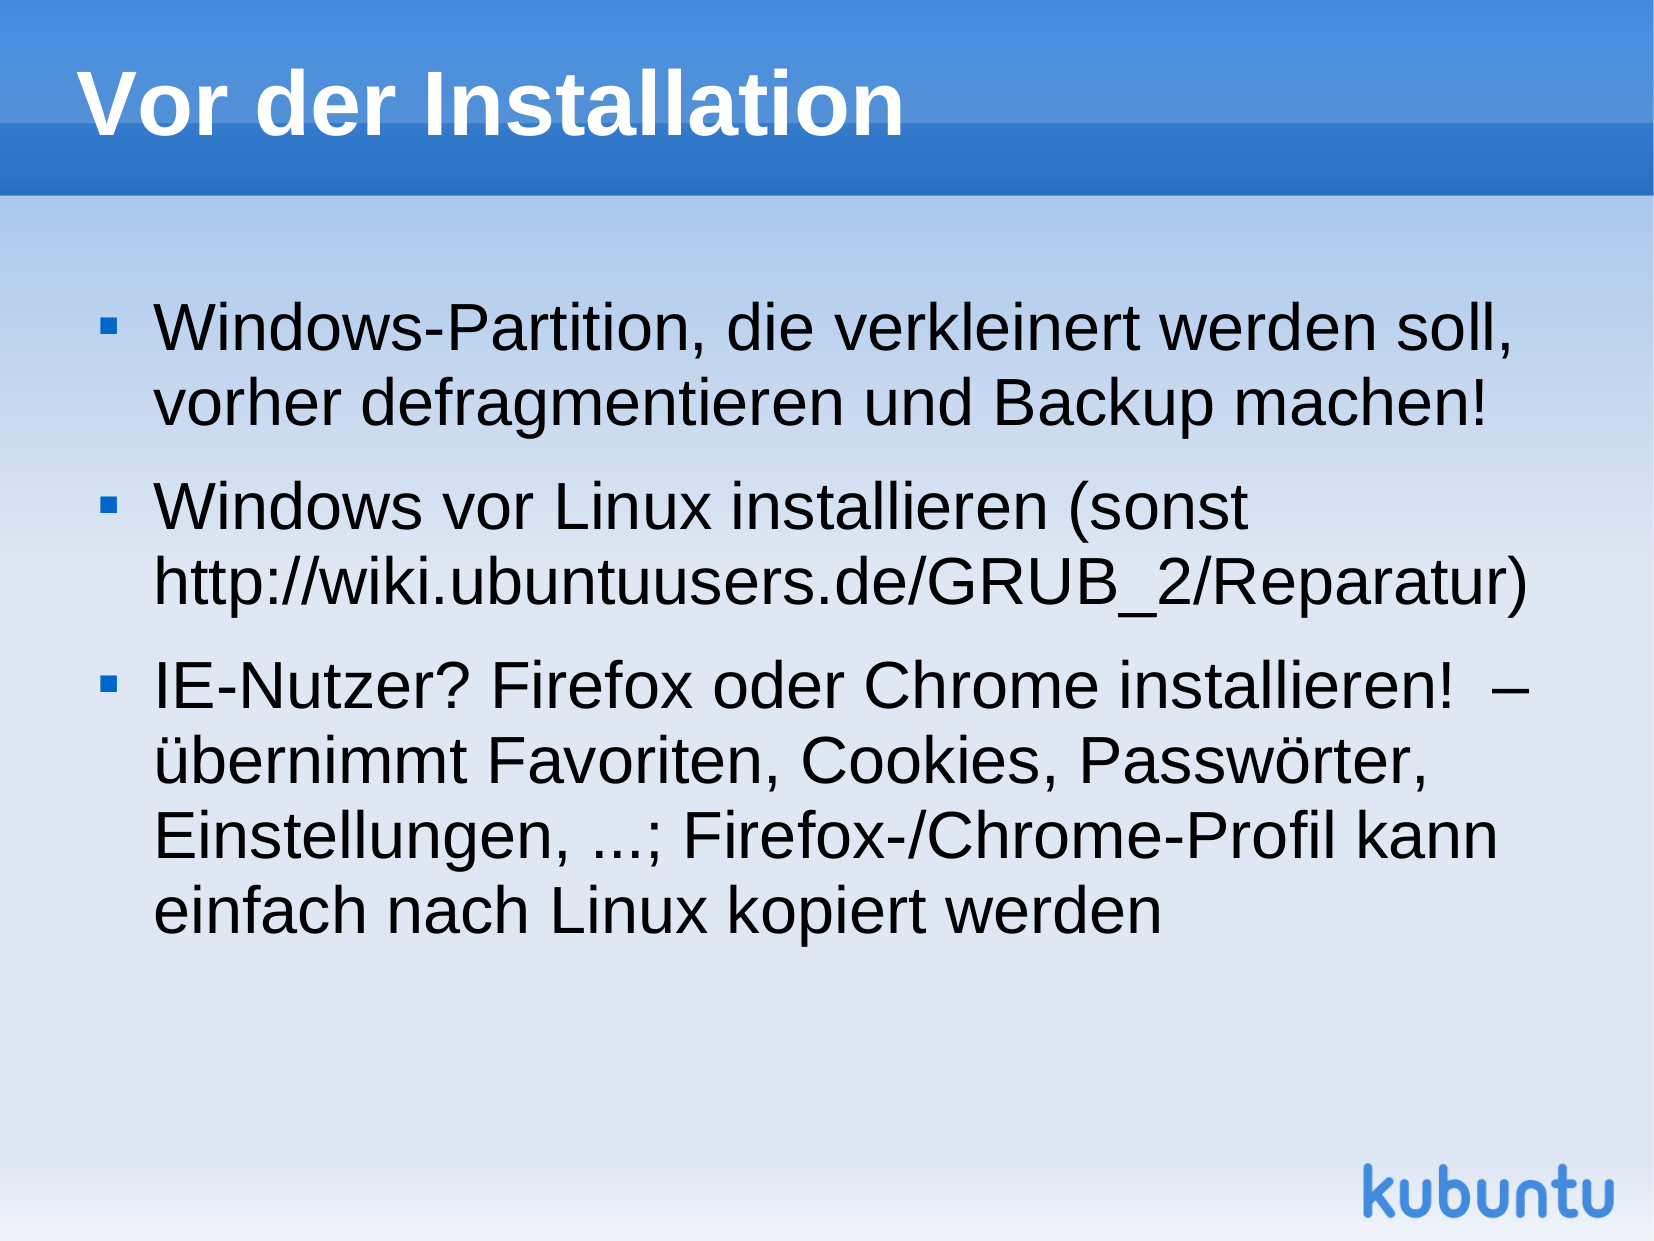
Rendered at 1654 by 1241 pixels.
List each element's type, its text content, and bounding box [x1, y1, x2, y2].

picture [0, 0, 1654, 1241]
title Vor der Installation [76, 0, 1565, 208]
list Windows-Partition, die verkleinert werden soll, vorher defragmentieren und Backup machen! Windows vor Linux installieren (sonst http://wiki.ubuntuusers.de/GRUB_2/Reparatur) IE-Nutzer? Firefox oder Chrome installieren! – übernimmt Favoriten, Cookies, Passwörter, Einstellungen, ...; Firefox-/Chrome-Profil kann einfach nach Linux kopiert werden [82, 290, 1571, 1109]
